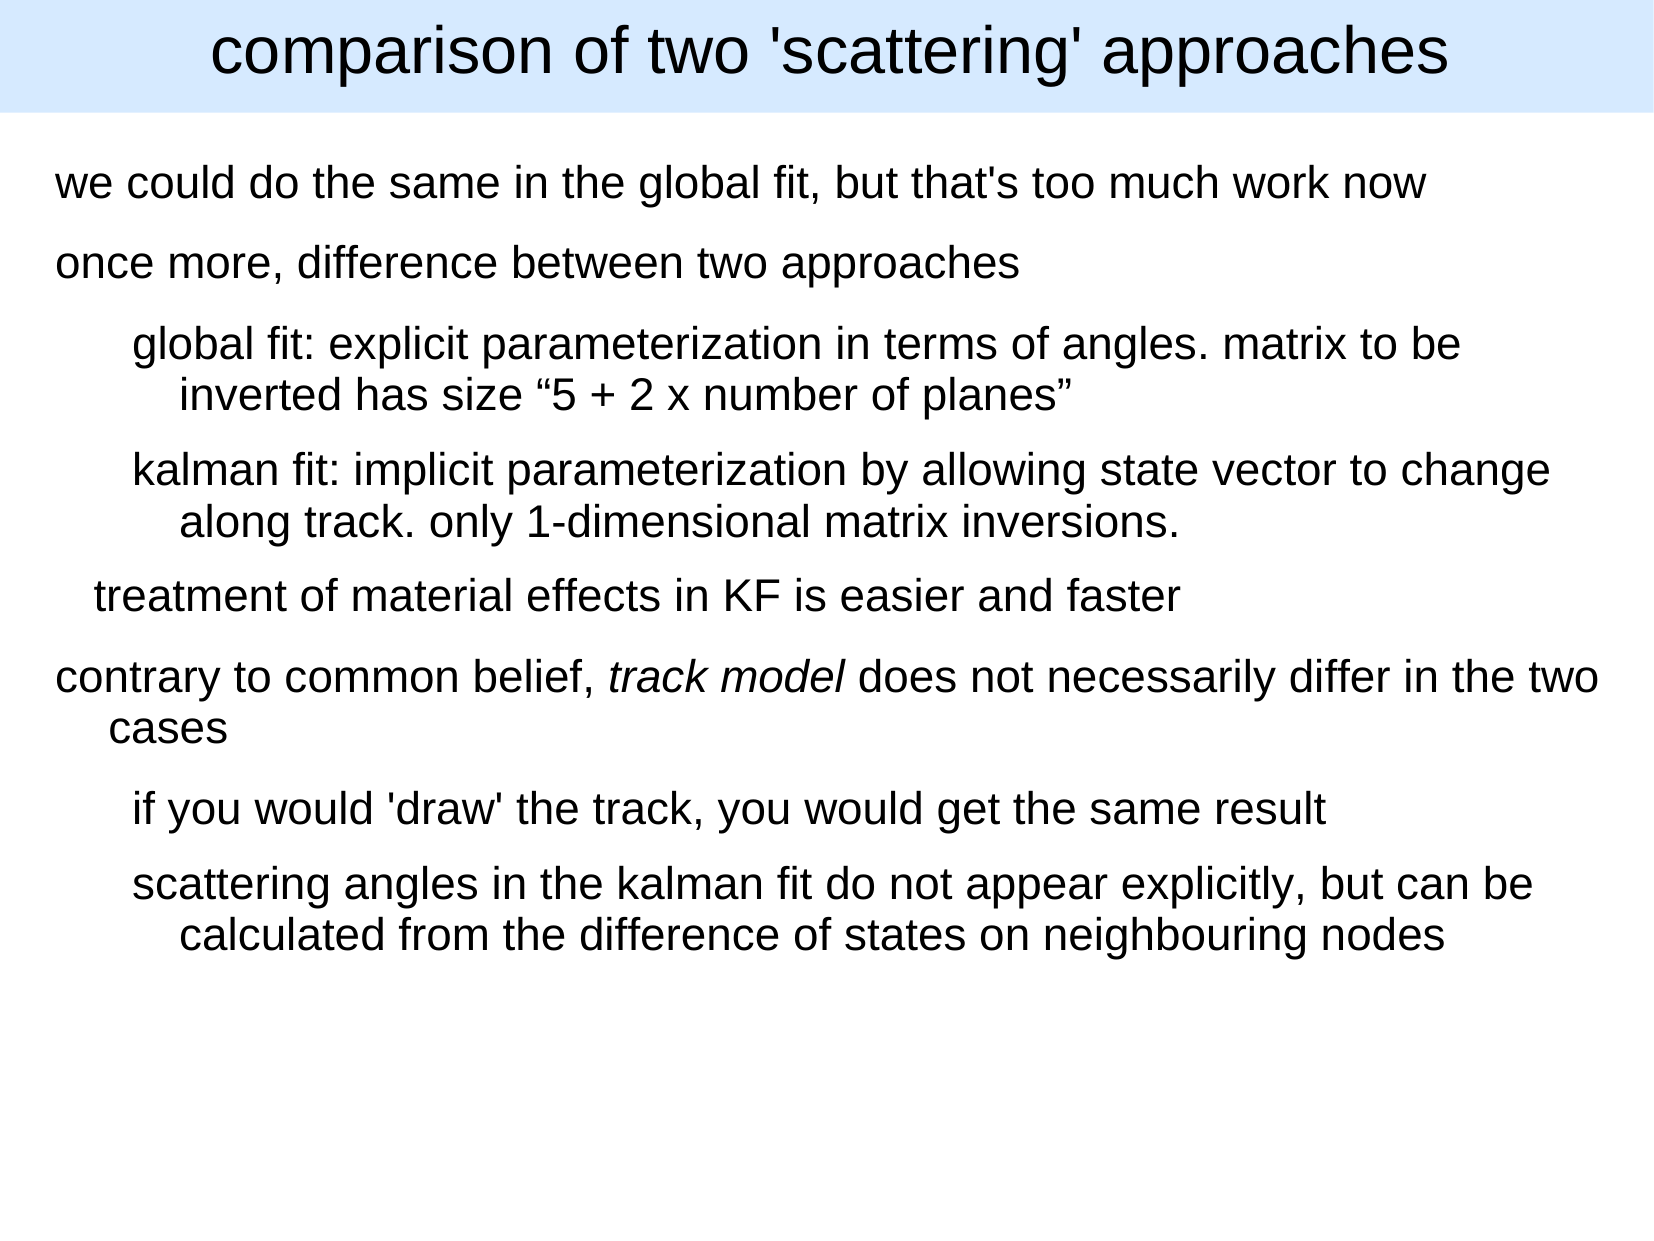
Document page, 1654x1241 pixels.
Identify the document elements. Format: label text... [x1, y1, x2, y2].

title comparison of two 'scattering' approaches [86, 0, 1576, 100]
list we could do the same in the global fit, but that's too much work now once more, difference between two approaches global fit: explicit parameterization in terms of angles. matrix to be inverted has size “5 + 2 x number of planes” kalman fit: implicit parameterization by allowing state vector to change along track. only 1-dimensional matrix inversions. treatment of material effects in KF is easier and faster contrary to common belief, track model does not necessarily differ in the two cases if you would 'draw' the track, you would get the same result scattering angles in the kalman fit do not appear explicitly, but can be calculated from the difference of states on neighbouring nodes [37, 156, 1613, 1162]
